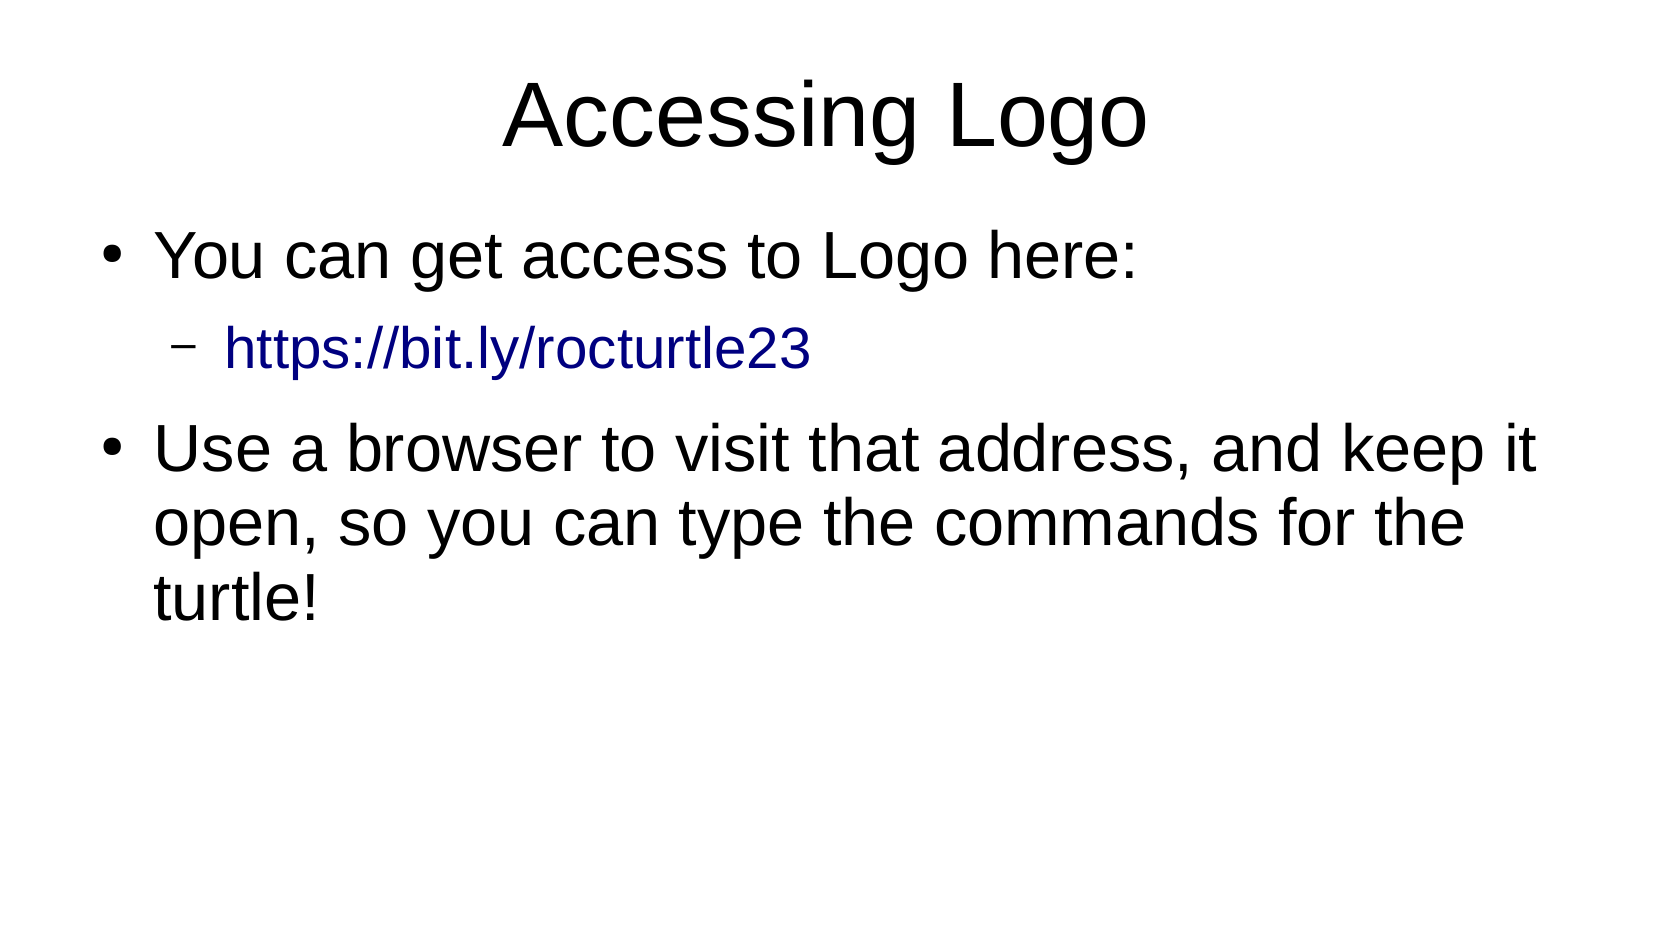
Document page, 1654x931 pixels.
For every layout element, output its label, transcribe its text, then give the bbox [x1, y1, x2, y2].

list You can get access to Logo here: https://bit.ly/rocturtle23 Use a browser to visit that address, and keep it open, so you can type the commands for the turtle! [82, 217, 1571, 758]
title Accessing Logo [82, 37, 1571, 193]
